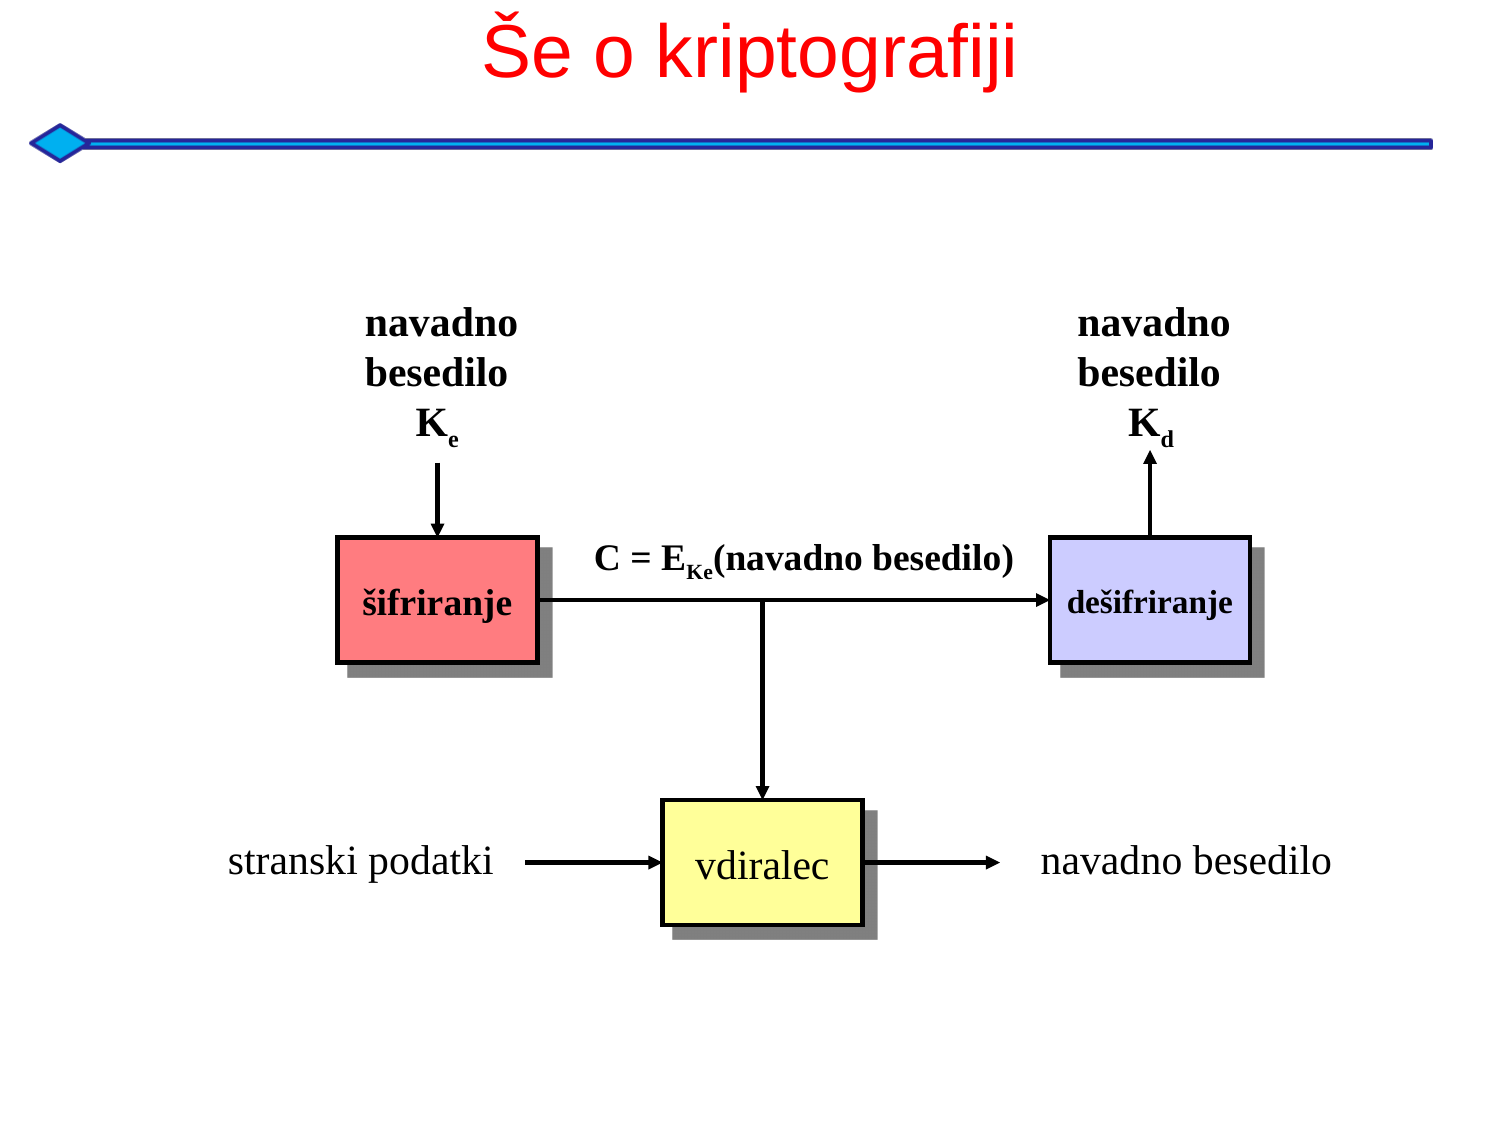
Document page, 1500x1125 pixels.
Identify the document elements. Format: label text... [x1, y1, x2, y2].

text_box C = EKe(navadno besedilo) [579, 524, 1029, 592]
text_box stranski podatki [213, 825, 509, 891]
text_box vdiralec [662, 800, 863, 925]
text_box navadno besedilo [1062, 287, 1251, 403]
title Še o kriptografiji [88, 0, 1412, 113]
text_box šifriranje [337, 537, 538, 663]
text_box navadno besedilo [1025, 825, 1348, 891]
picture [28, 122, 1434, 164]
text_box dešifriranje [1049, 537, 1250, 663]
text_box navadno besedilo [349, 287, 538, 403]
text_box Kd [1113, 403, 1190, 460]
text_box Ke [400, 387, 474, 460]
